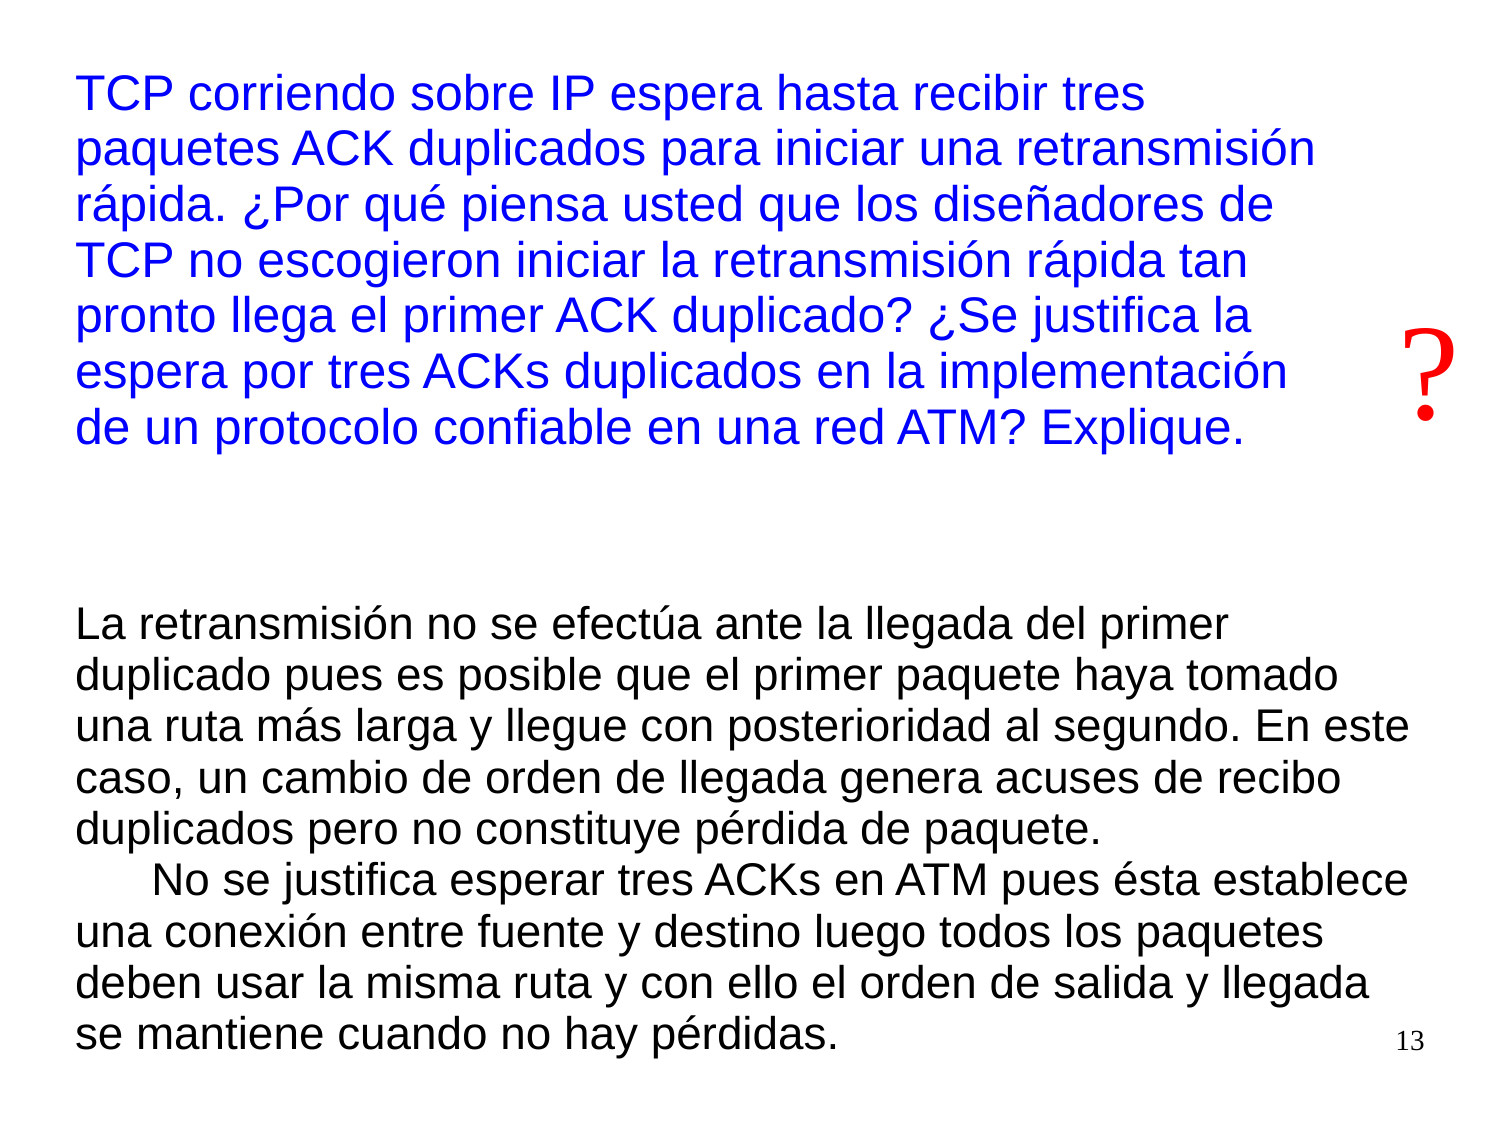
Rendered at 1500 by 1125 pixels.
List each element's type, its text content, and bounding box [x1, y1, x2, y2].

title TCP corriendo sobre IP espera hasta recibir tres paquetes ACK duplicados para iniciar una retransmisión rápida. ¿Por qué piensa usted que los diseñadores de TCP no escogieron iniciar la retransmisión rápida tan pronto llega el primer ACK duplicado? ¿Se justifica la espera por tres ACKs duplicados en la implementación de un protocolo confiable en una red ATM? Explique. [75, 44, 1338, 578]
list La retransmisión no se efectúa ante la llegada del primer duplicado pues es posible que el primer paquete haya tomado una ruta más larga y llegue con posterioridad al segundo. En este caso, un cambio de orden de llegada genera acuses de recibo duplicados pero no constituye pérdida de paquete. No se justifica esperar tres ACKs en ATM pues ésta establece una conexión entre fuente y destino luego todos los paquetes deben usar la misma ruta y con ello el orden de salida y llegada se mantiene cuando no hay pérdidas. [75, 597, 1425, 1060]
